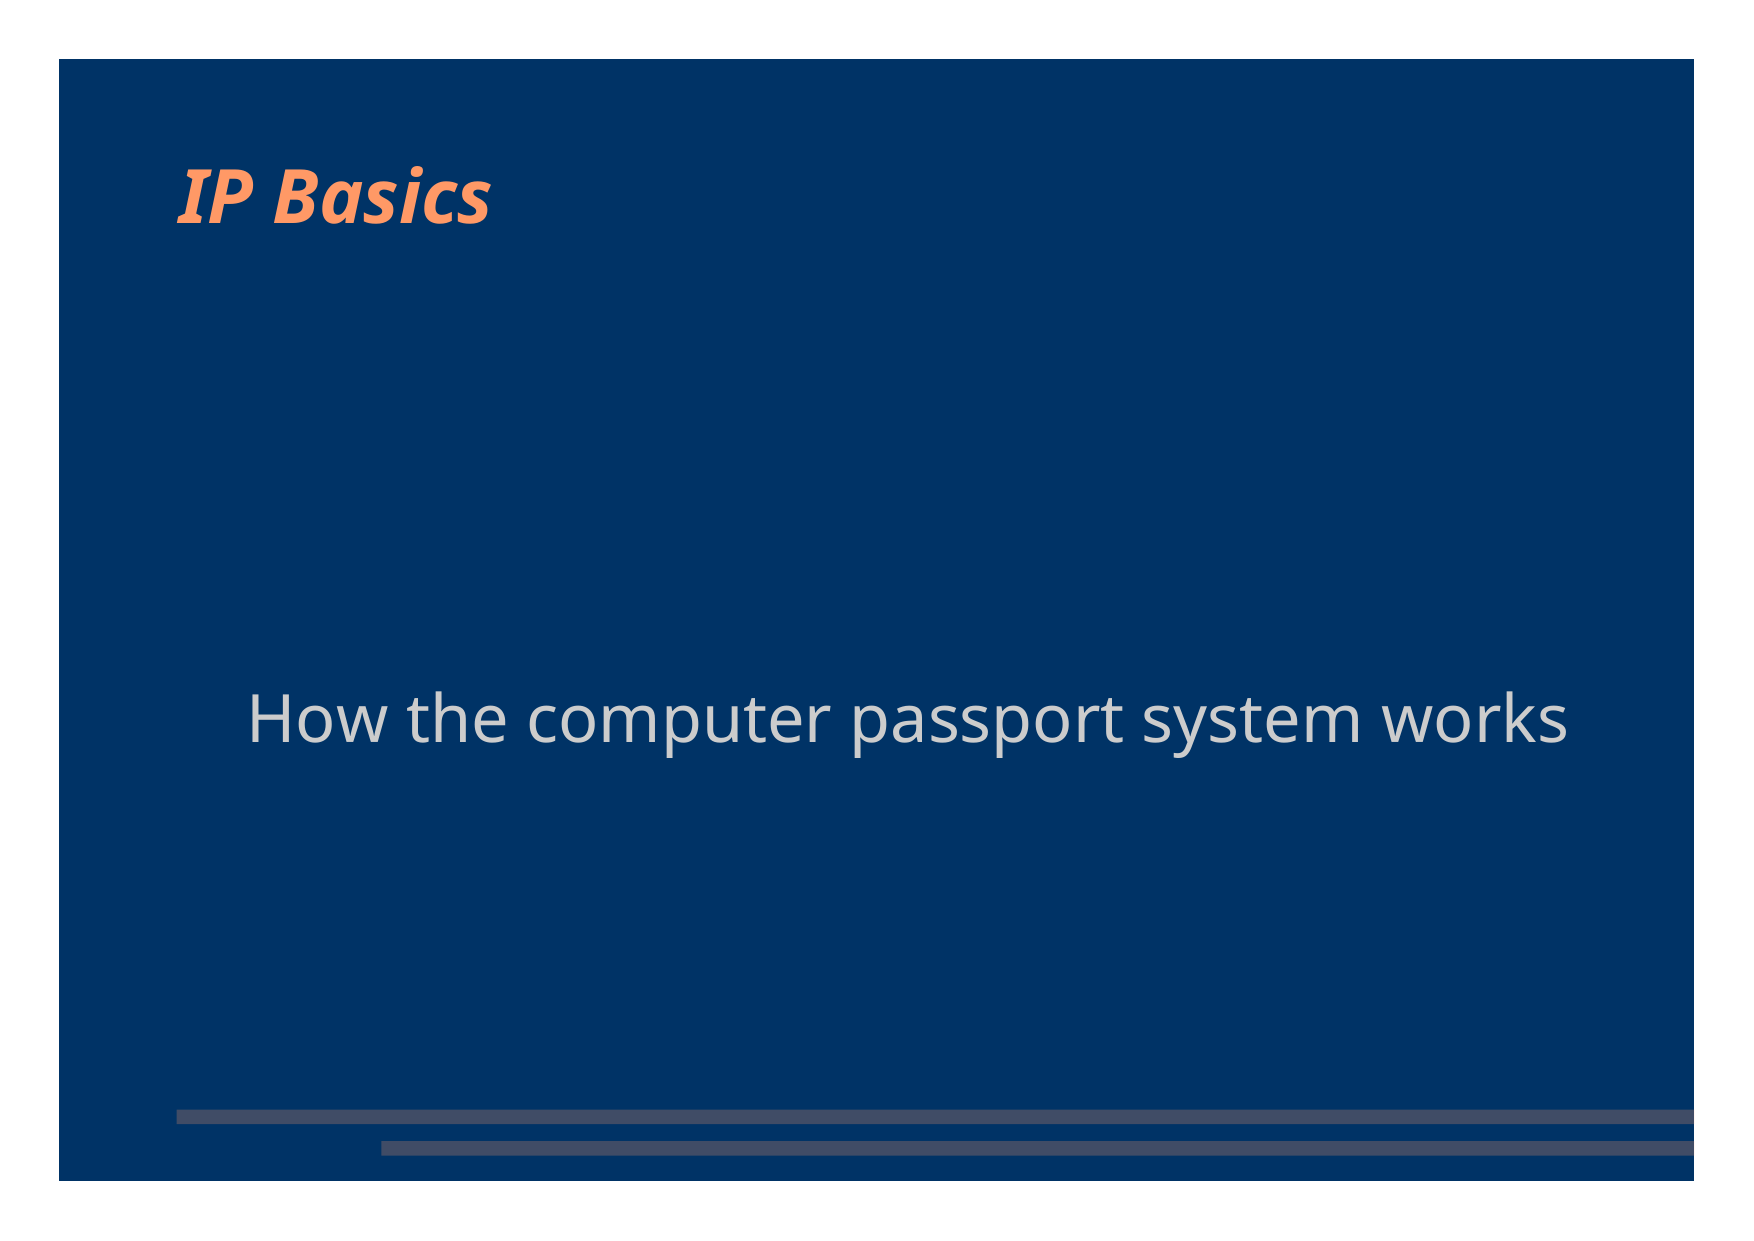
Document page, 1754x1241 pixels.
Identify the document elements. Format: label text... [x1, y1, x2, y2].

title IP Basics [179, 100, 1576, 289]
subtitle How the computer passport system works [179, 350, 1603, 1084]
